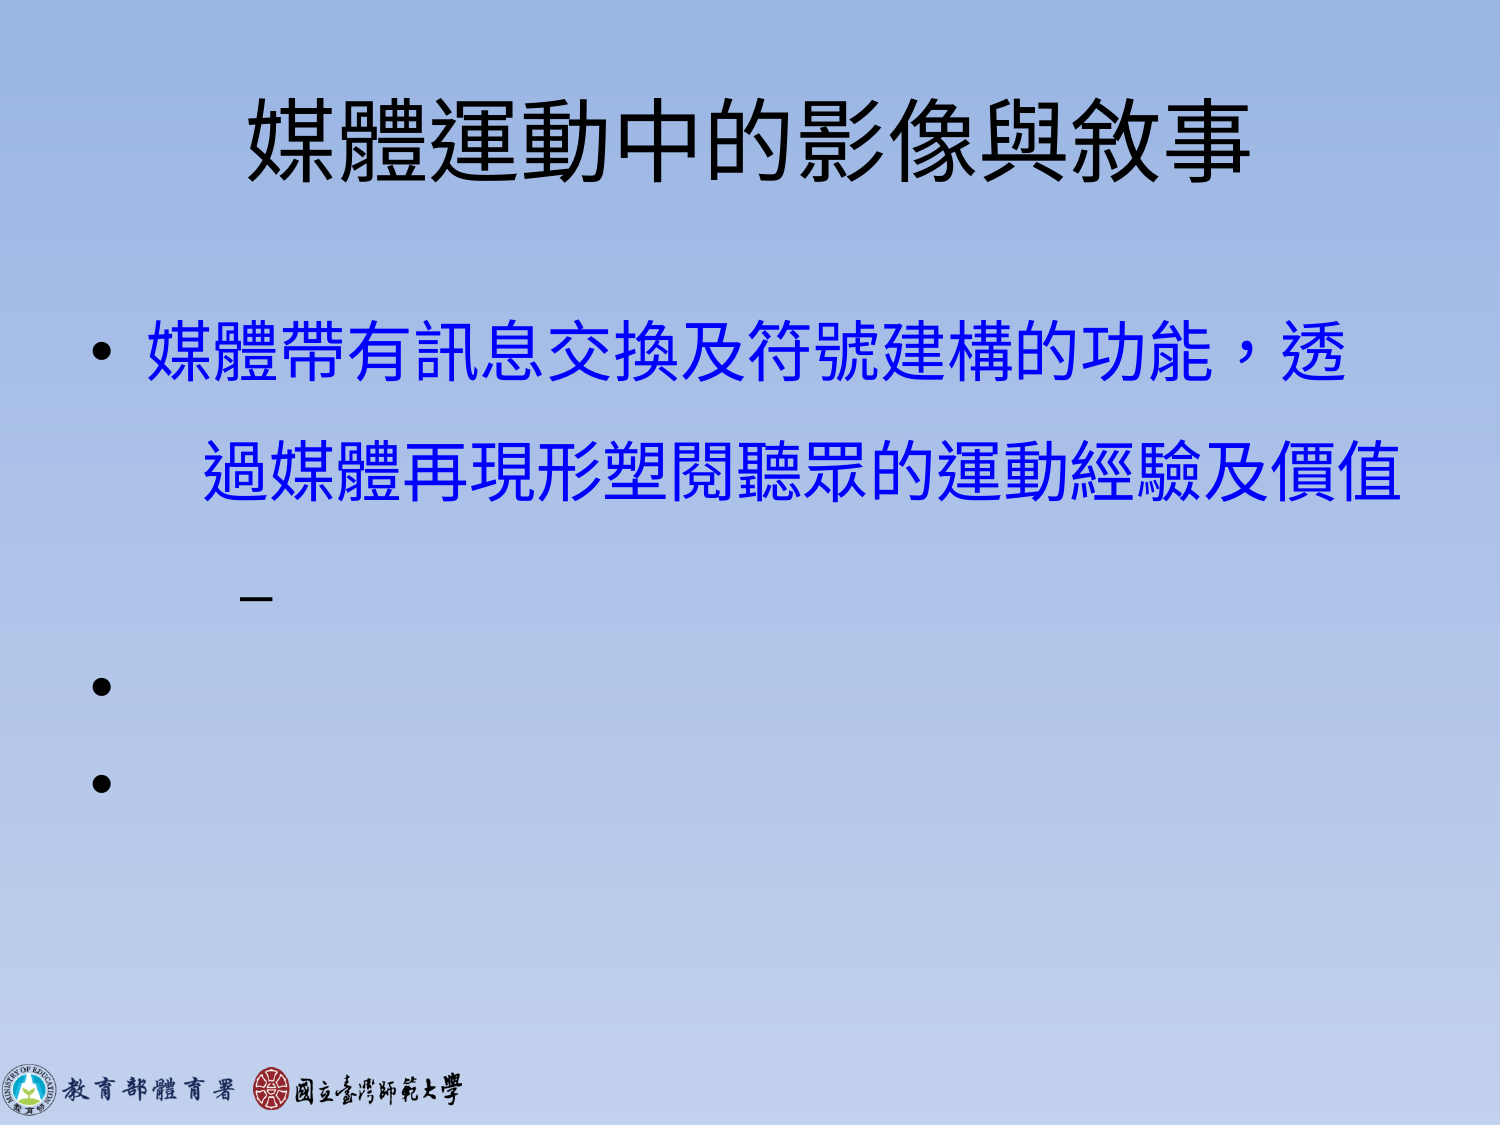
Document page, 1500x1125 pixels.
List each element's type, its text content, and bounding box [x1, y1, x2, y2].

list 媒體帶有訊息交換及符號建構的功能，透過媒體再現形塑閱聽眾的運動經驗及價值 [75, 262, 1426, 1005]
title 媒體運動中的影像與敘事 [75, 45, 1426, 233]
